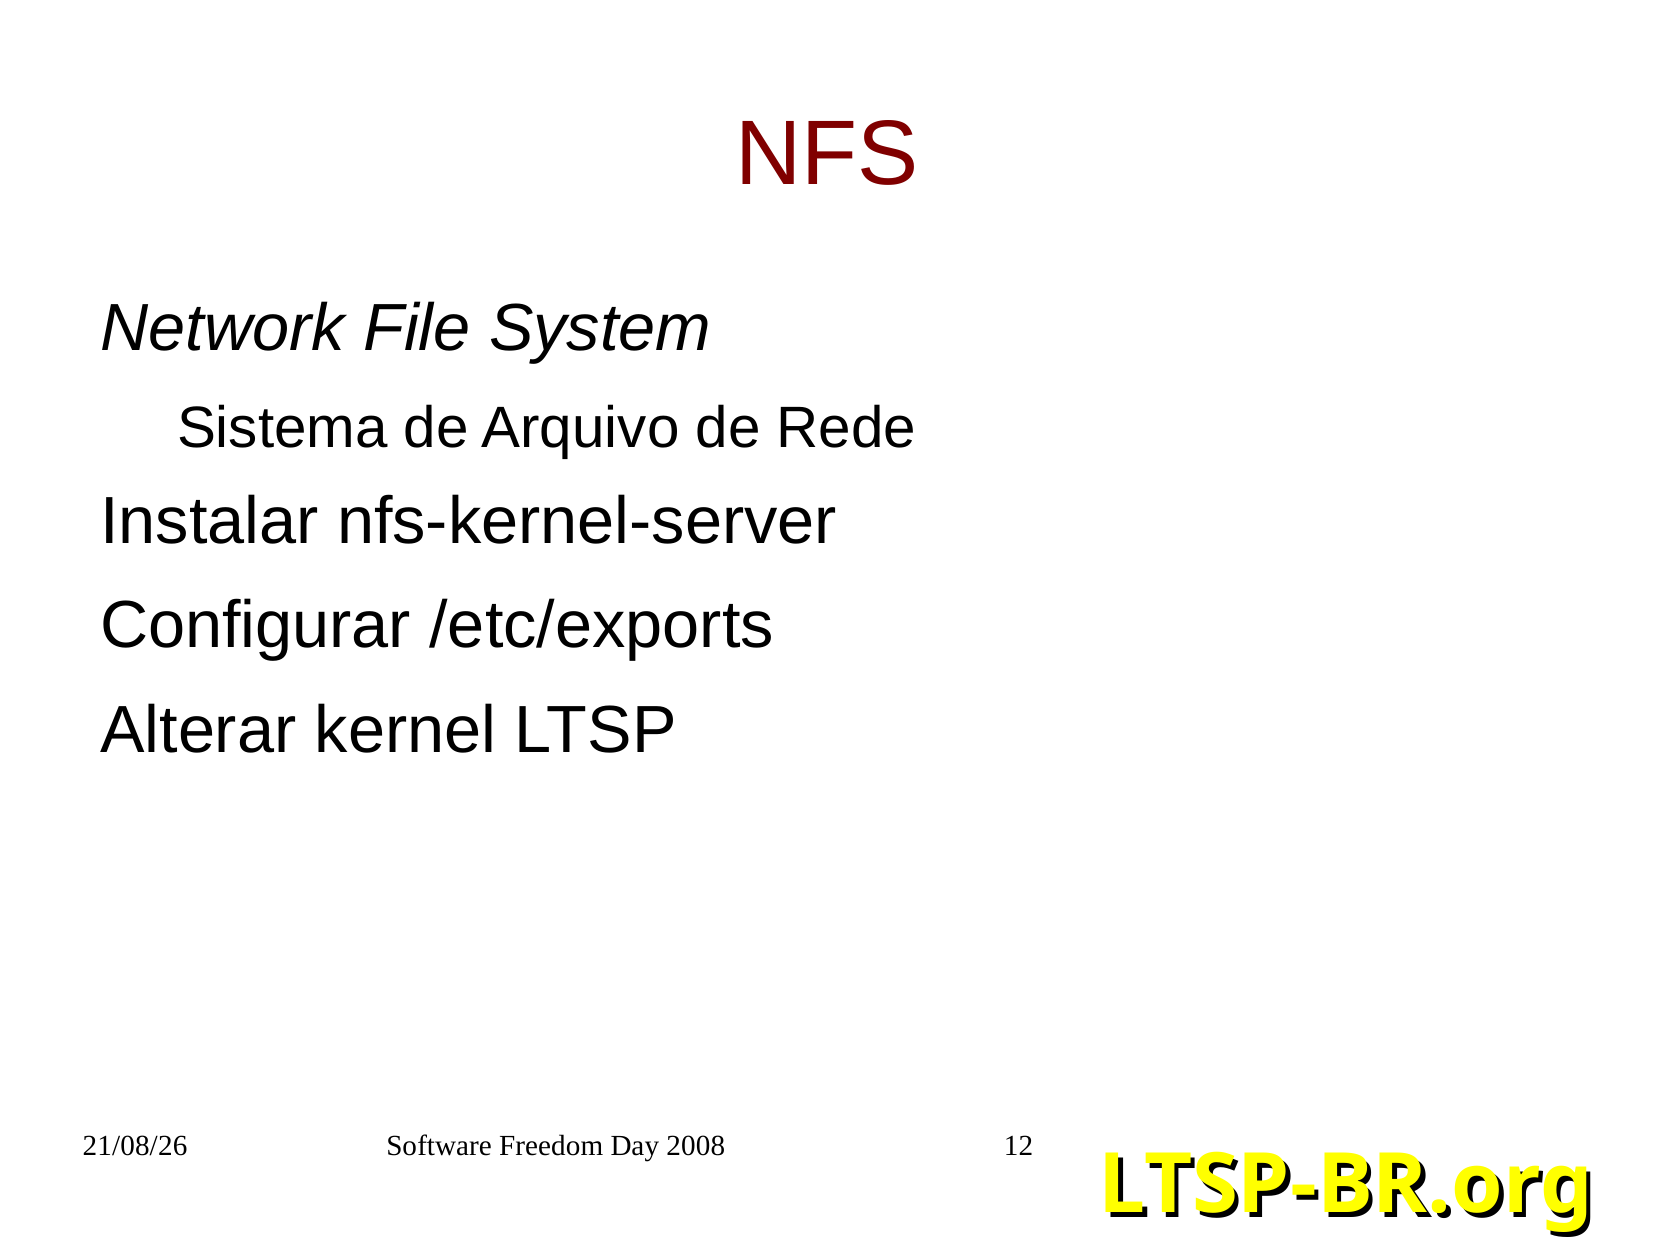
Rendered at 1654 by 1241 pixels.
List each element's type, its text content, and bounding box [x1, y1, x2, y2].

list Network File System Sistema de Arquivo de Rede Instalar nfs-kernel-server Configurar /etc/exports Alterar kernel LTSP [82, 290, 1571, 1094]
title NFS [82, 56, 1571, 250]
